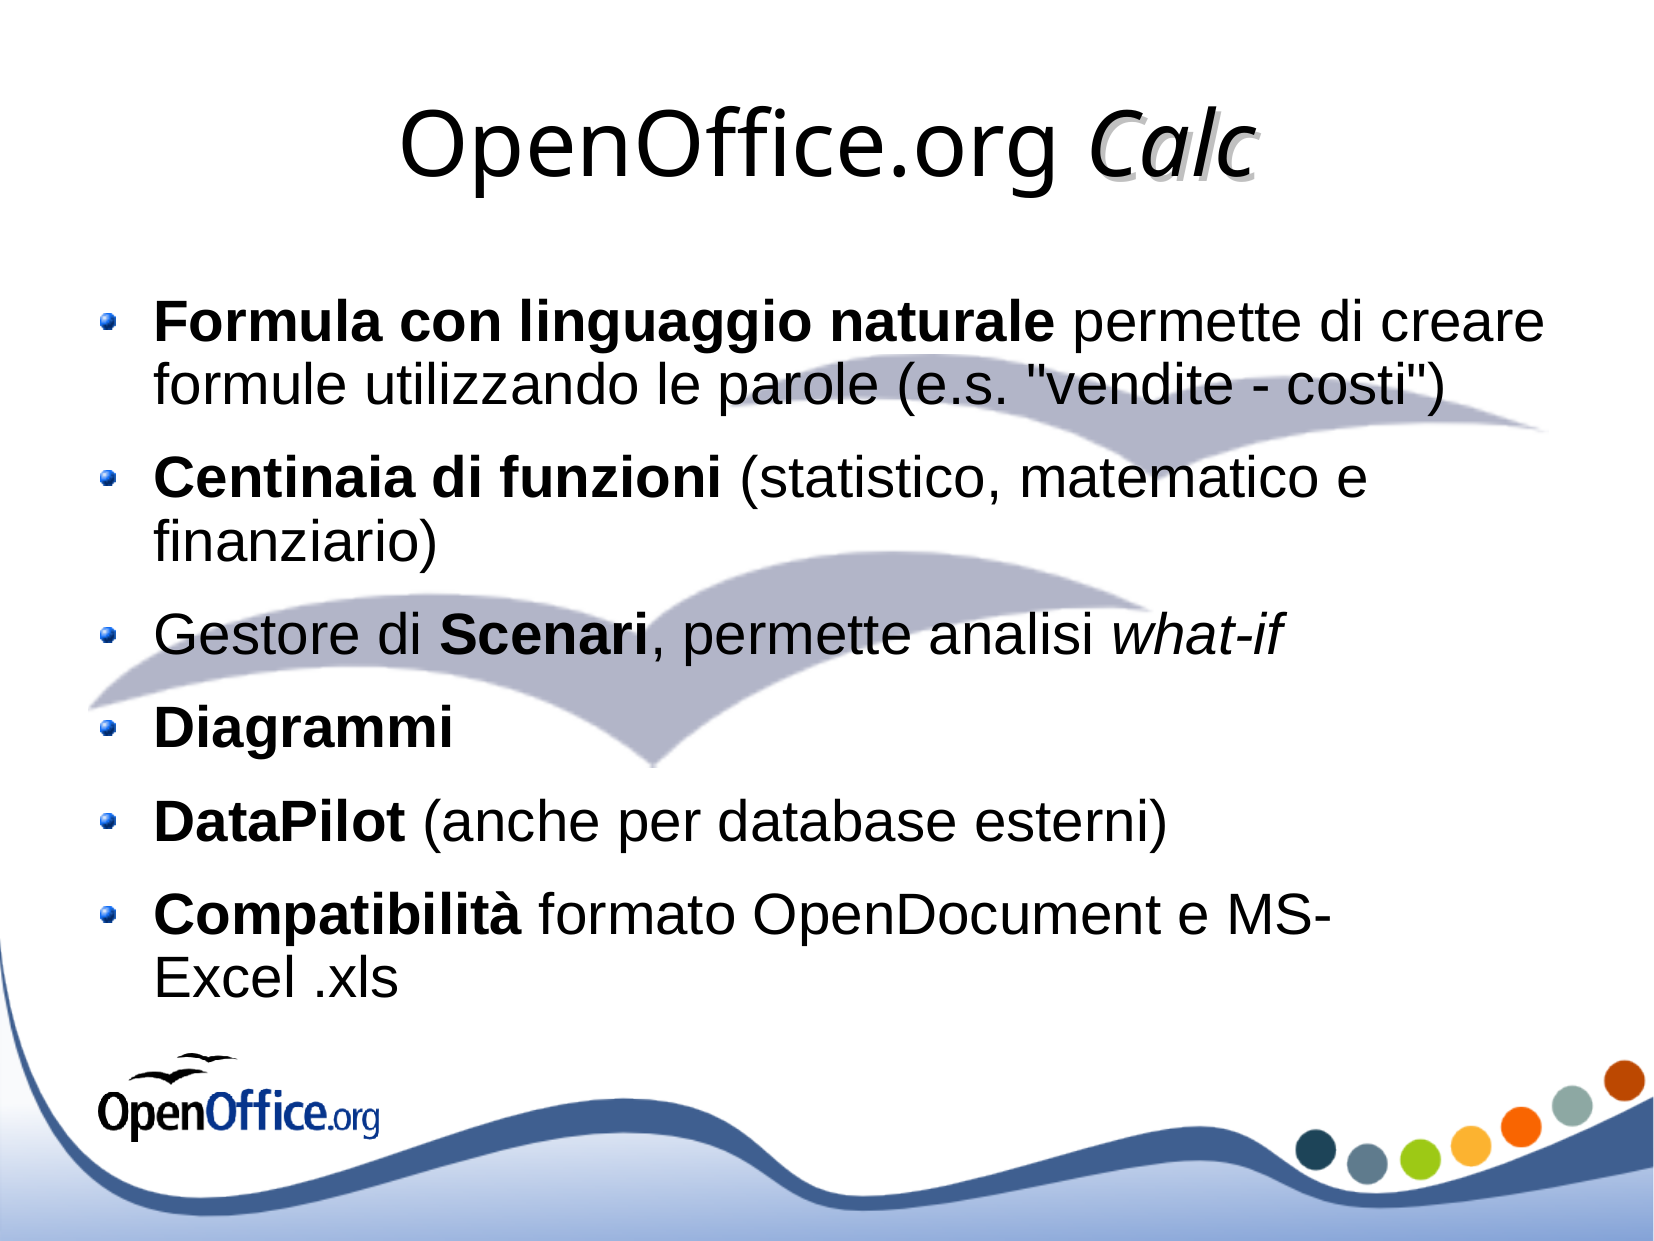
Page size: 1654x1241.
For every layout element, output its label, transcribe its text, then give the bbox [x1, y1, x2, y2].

picture [0, 938, 1654, 1241]
list Formula con linguaggio naturale permette di creare formule utilizzando le parole (e.s. "vendite - costi") Centinaia di funzioni (statistico, matematico e finanziario) Gestore di Scenari, permette analisi what-if Diagrammi DataPilot (anche per database esterni) Compatibilità formato OpenDocument e MS-Excel .xls [82, 290, 1571, 1109]
title OpenOffice.org Calc [82, 37, 1571, 245]
